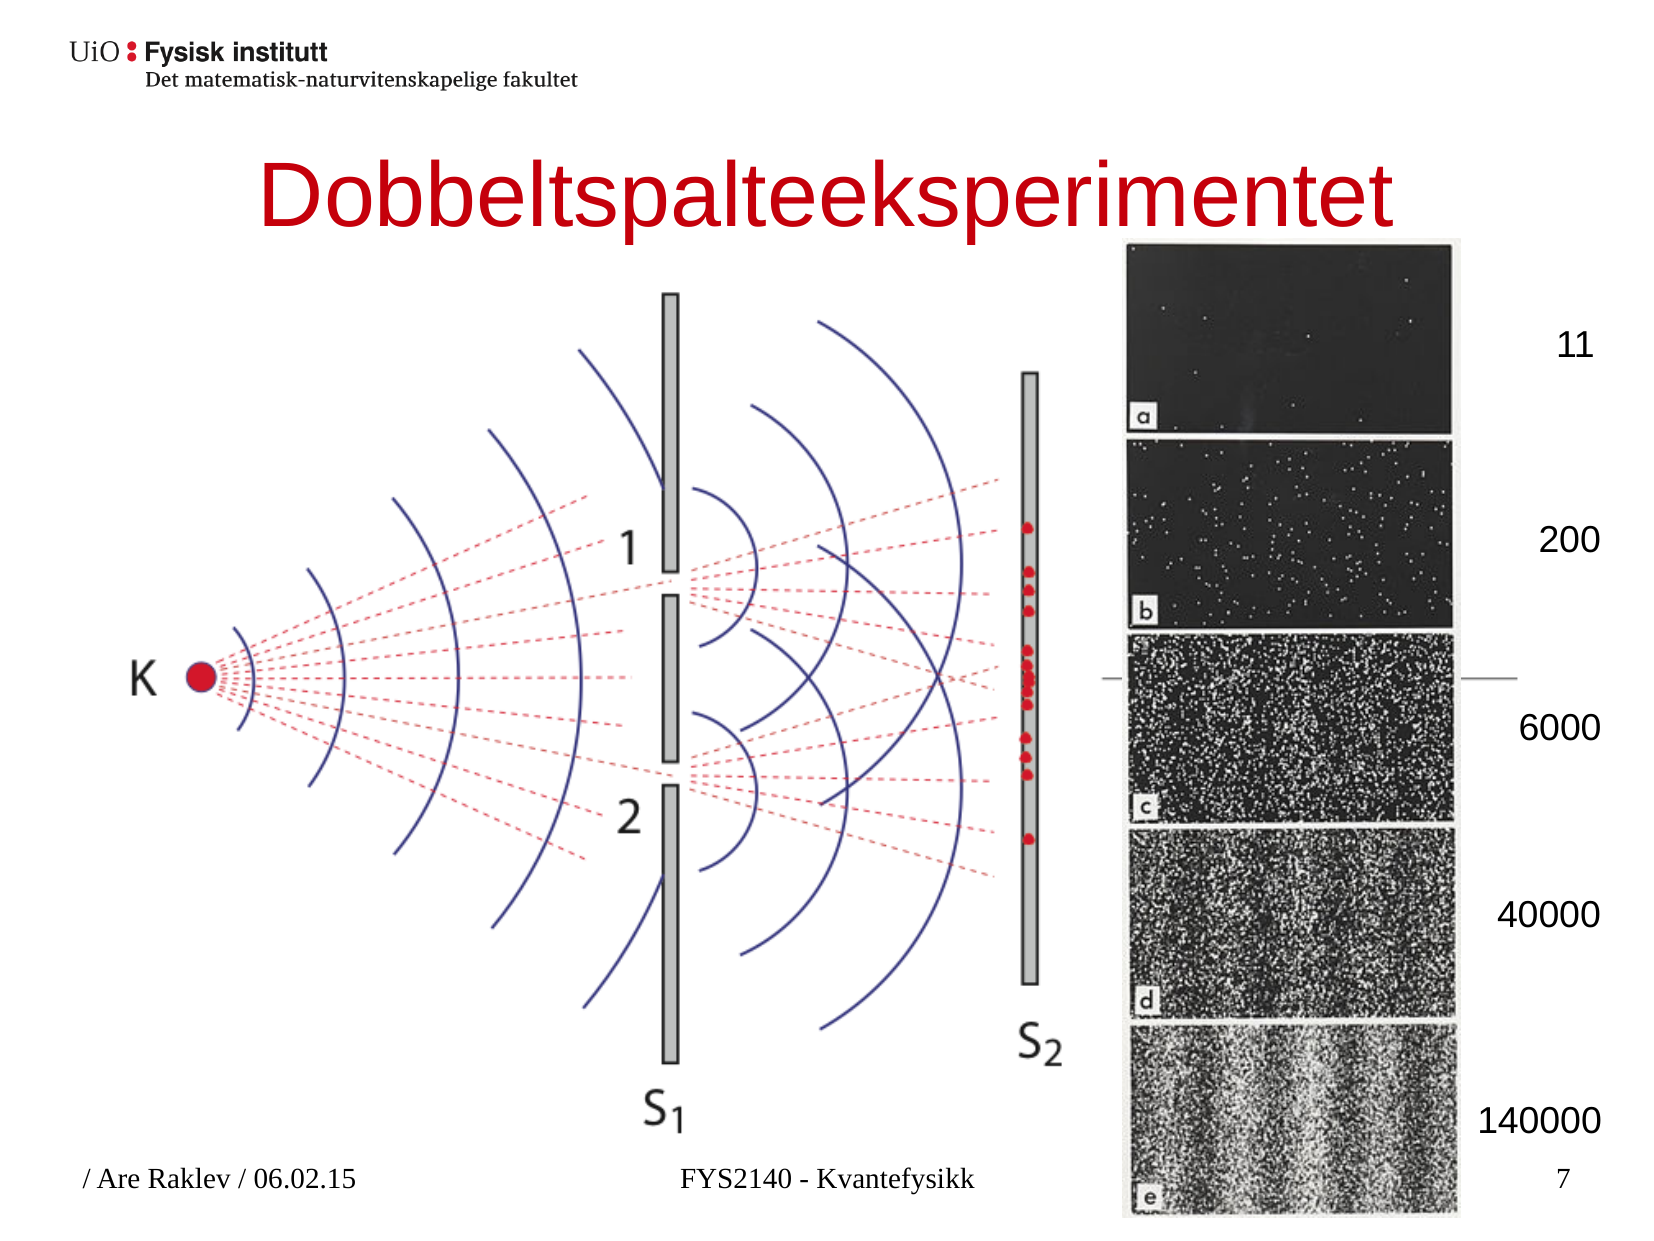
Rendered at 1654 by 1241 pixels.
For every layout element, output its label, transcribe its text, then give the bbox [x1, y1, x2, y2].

text_box 40000 [1482, 885, 1651, 943]
text_box 11 [1541, 315, 1640, 373]
text_box 140000 [1462, 1092, 1651, 1150]
title Dobbeltspalteeksperimentet [82, 90, 1571, 298]
picture [68, 37, 581, 93]
text_box 6000 [1503, 699, 1654, 756]
picture [116, 238, 1562, 1218]
text_box 200 [1523, 510, 1637, 568]
